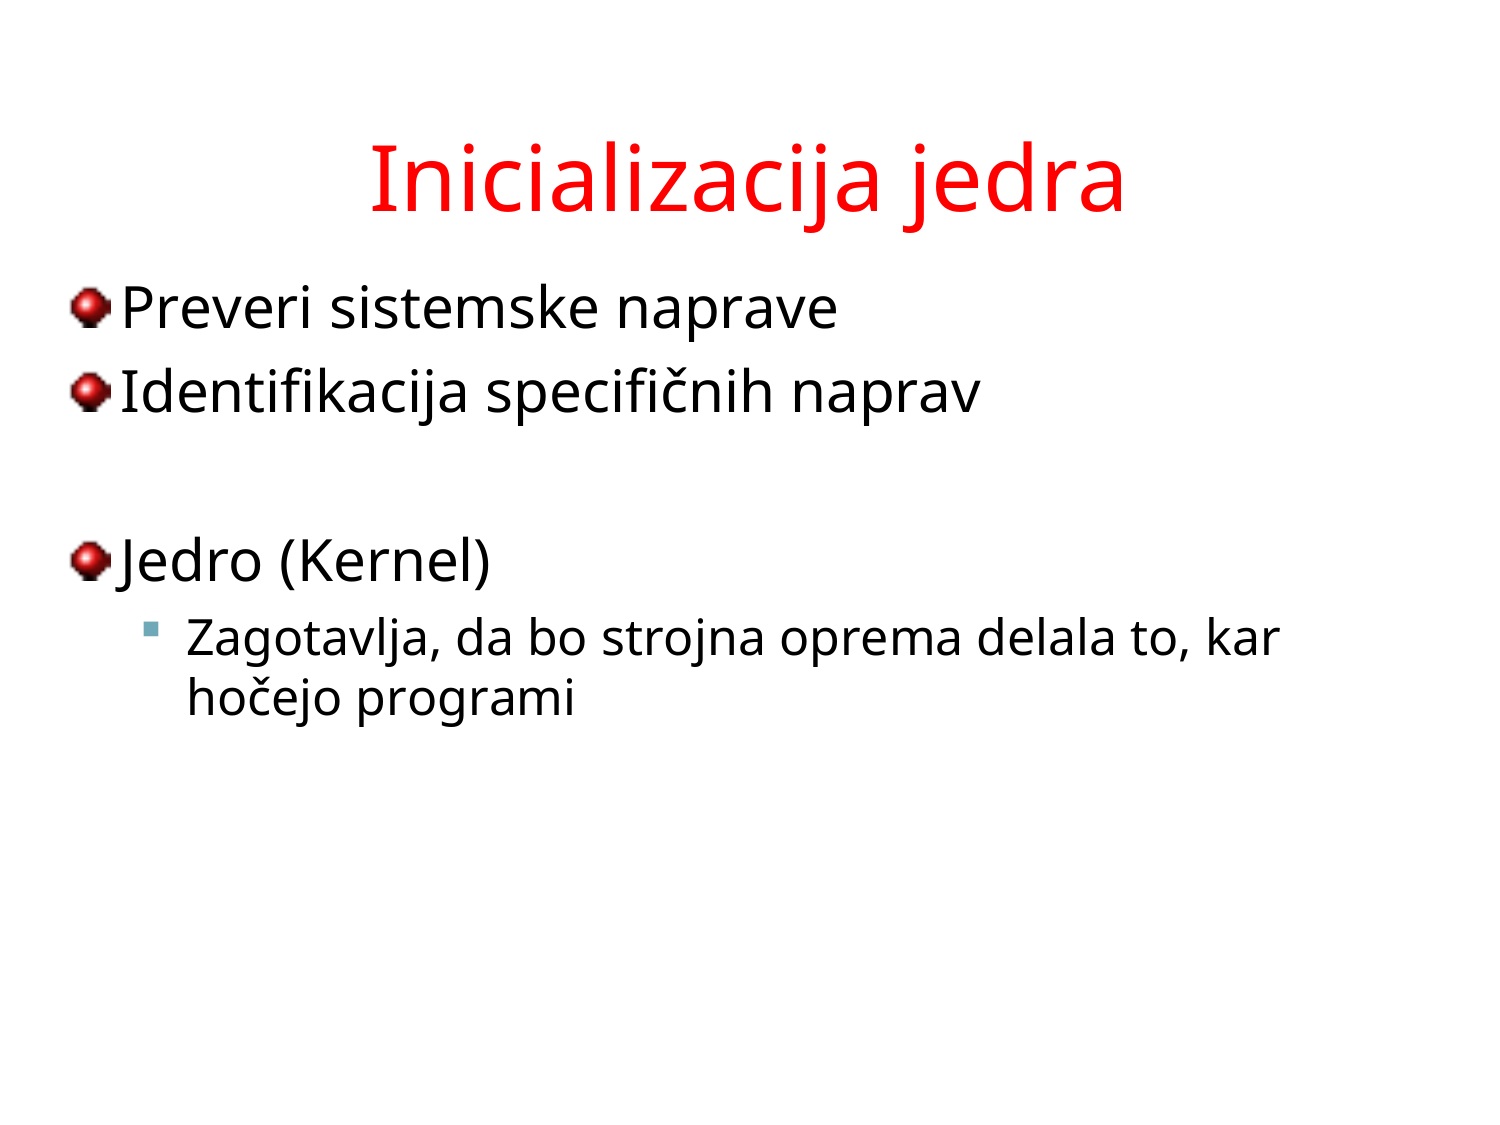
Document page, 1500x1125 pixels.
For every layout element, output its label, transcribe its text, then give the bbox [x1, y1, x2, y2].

list Preveri sistemske naprave Identifikacija specifičnih naprav Jedro (Kernel) Zagotavlja, da bo strojna oprema delala to, kar hočejo programi [49, 262, 1451, 1001]
title Inicializacija jedra [49, 112, 1451, 238]
